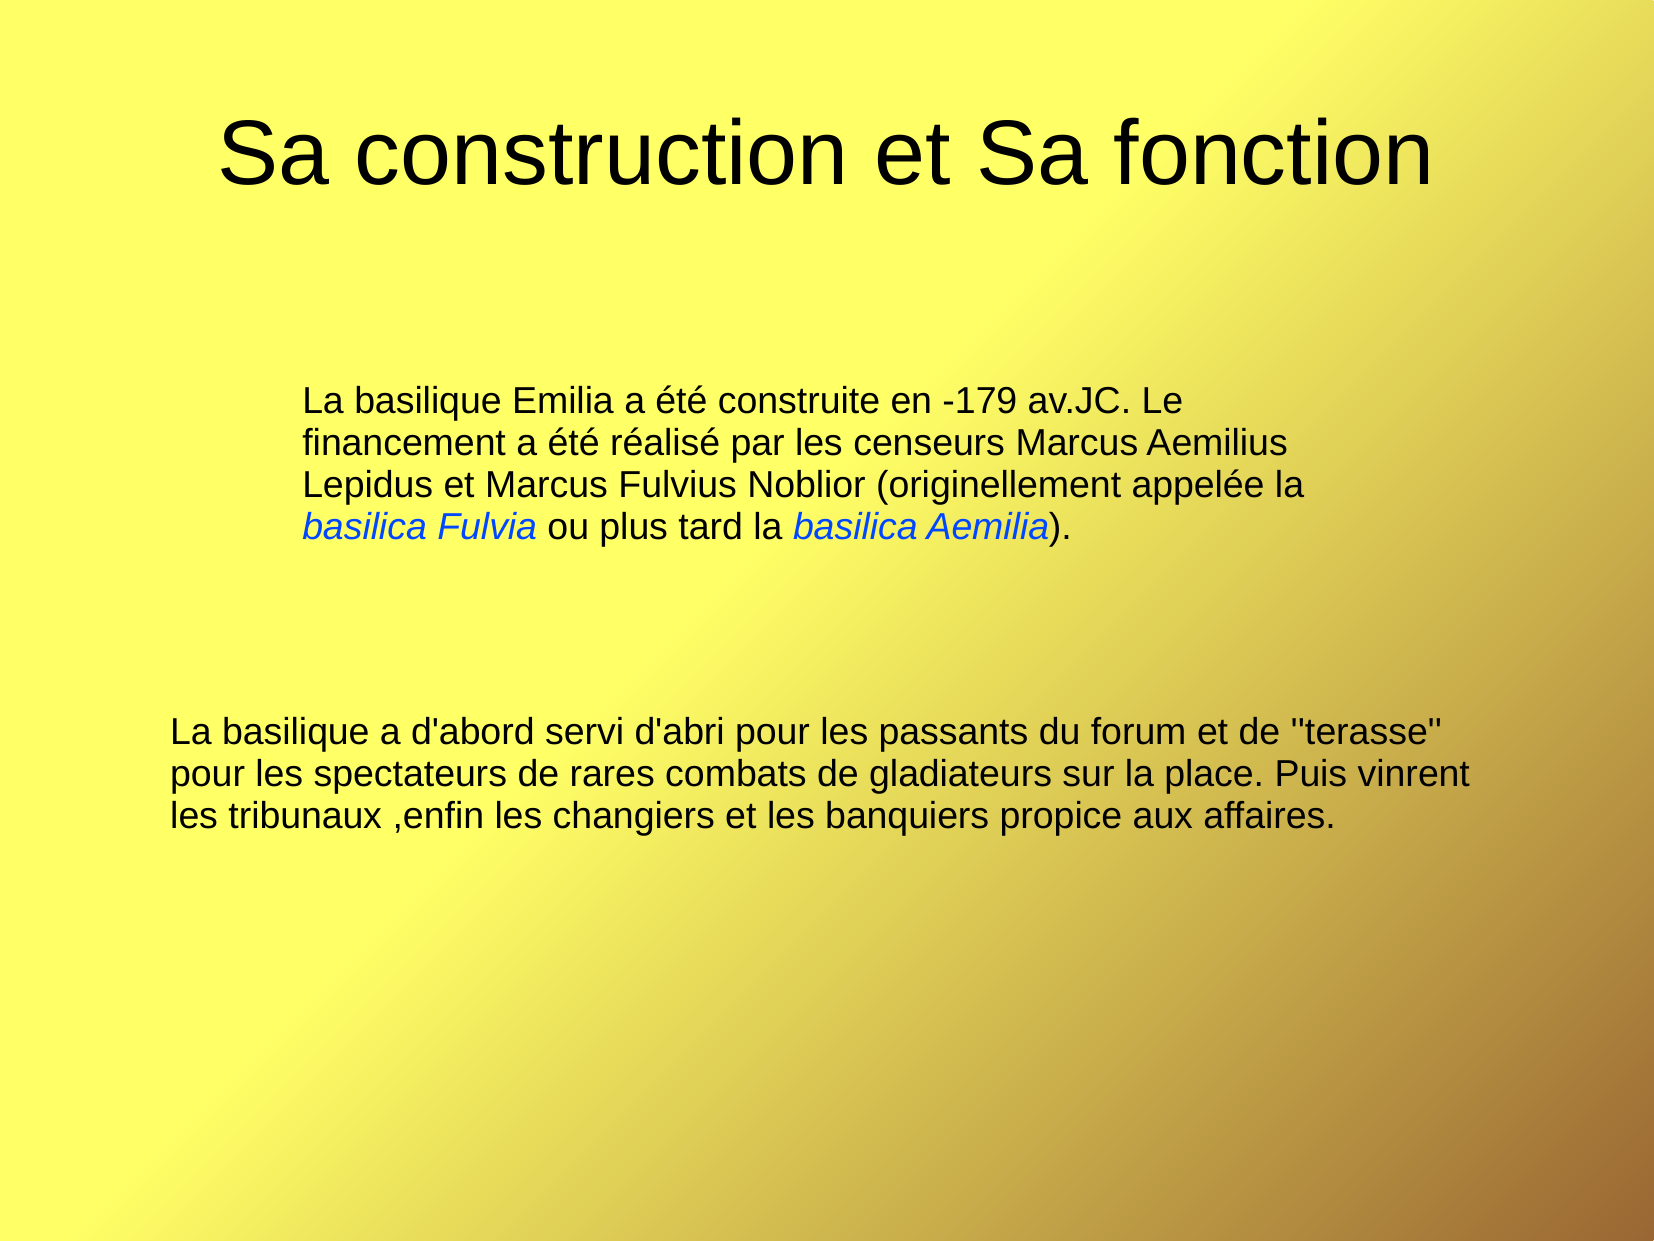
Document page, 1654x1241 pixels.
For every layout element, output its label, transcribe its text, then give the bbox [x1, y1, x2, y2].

text_box La basilique Emilia a été construite en -179 av.JC. Le financement a été réalisé par les censeurs Marcus Aemilius Lepidus et Marcus Fulvius Noblior (originellement appelée la basilica Fulvia ou plus tard la basilica Aemilia). [287, 372, 1398, 556]
title Sa construction et Sa fonction [82, 49, 1571, 257]
text_box La basilique a d'abord servi d'abri pour les passants du forum et de ''terasse'' pour les spectateurs de rares combats de gladiateurs sur la place. Puis vinrent les tribunaux ,enfin les changiers et les banquiers propice aux affaires. [155, 703, 1524, 1063]
